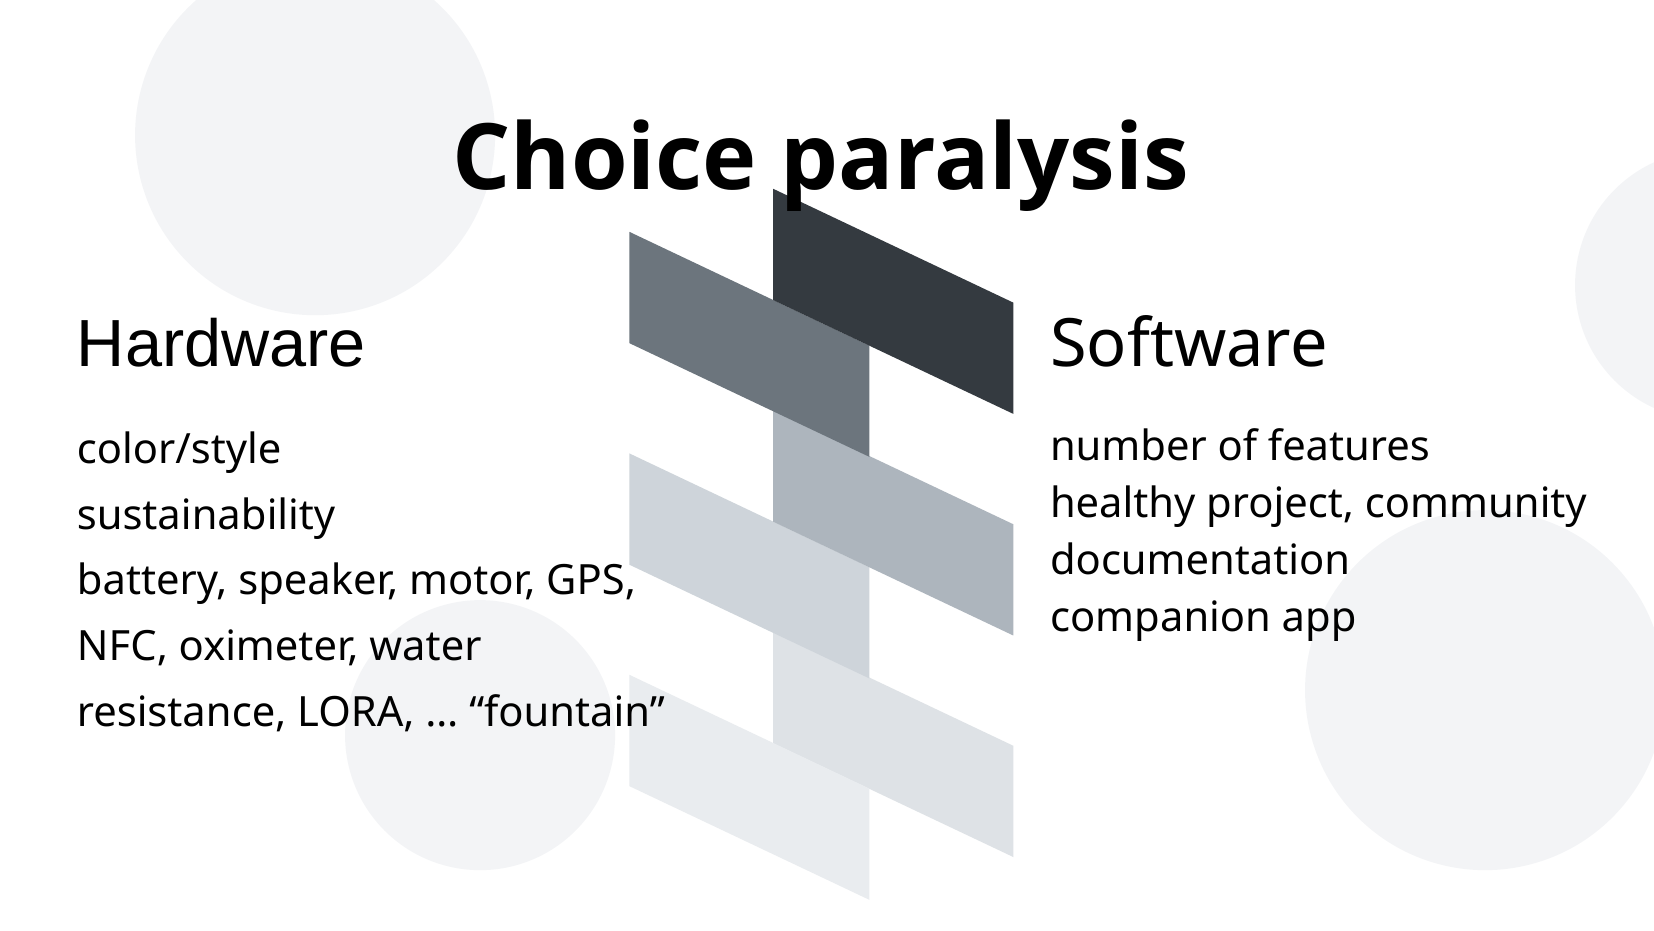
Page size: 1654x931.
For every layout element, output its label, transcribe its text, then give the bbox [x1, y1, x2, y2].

title Choice paralysis [76, 76, 1565, 233]
list Software number of features healthy project, community documentation companion app [1050, 295, 1613, 835]
list Hardware color/style sustainability battery, speaker, motor, GPS, NFC, oximeter, water resistance, LORA, … “fountain” [76, 295, 676, 835]
